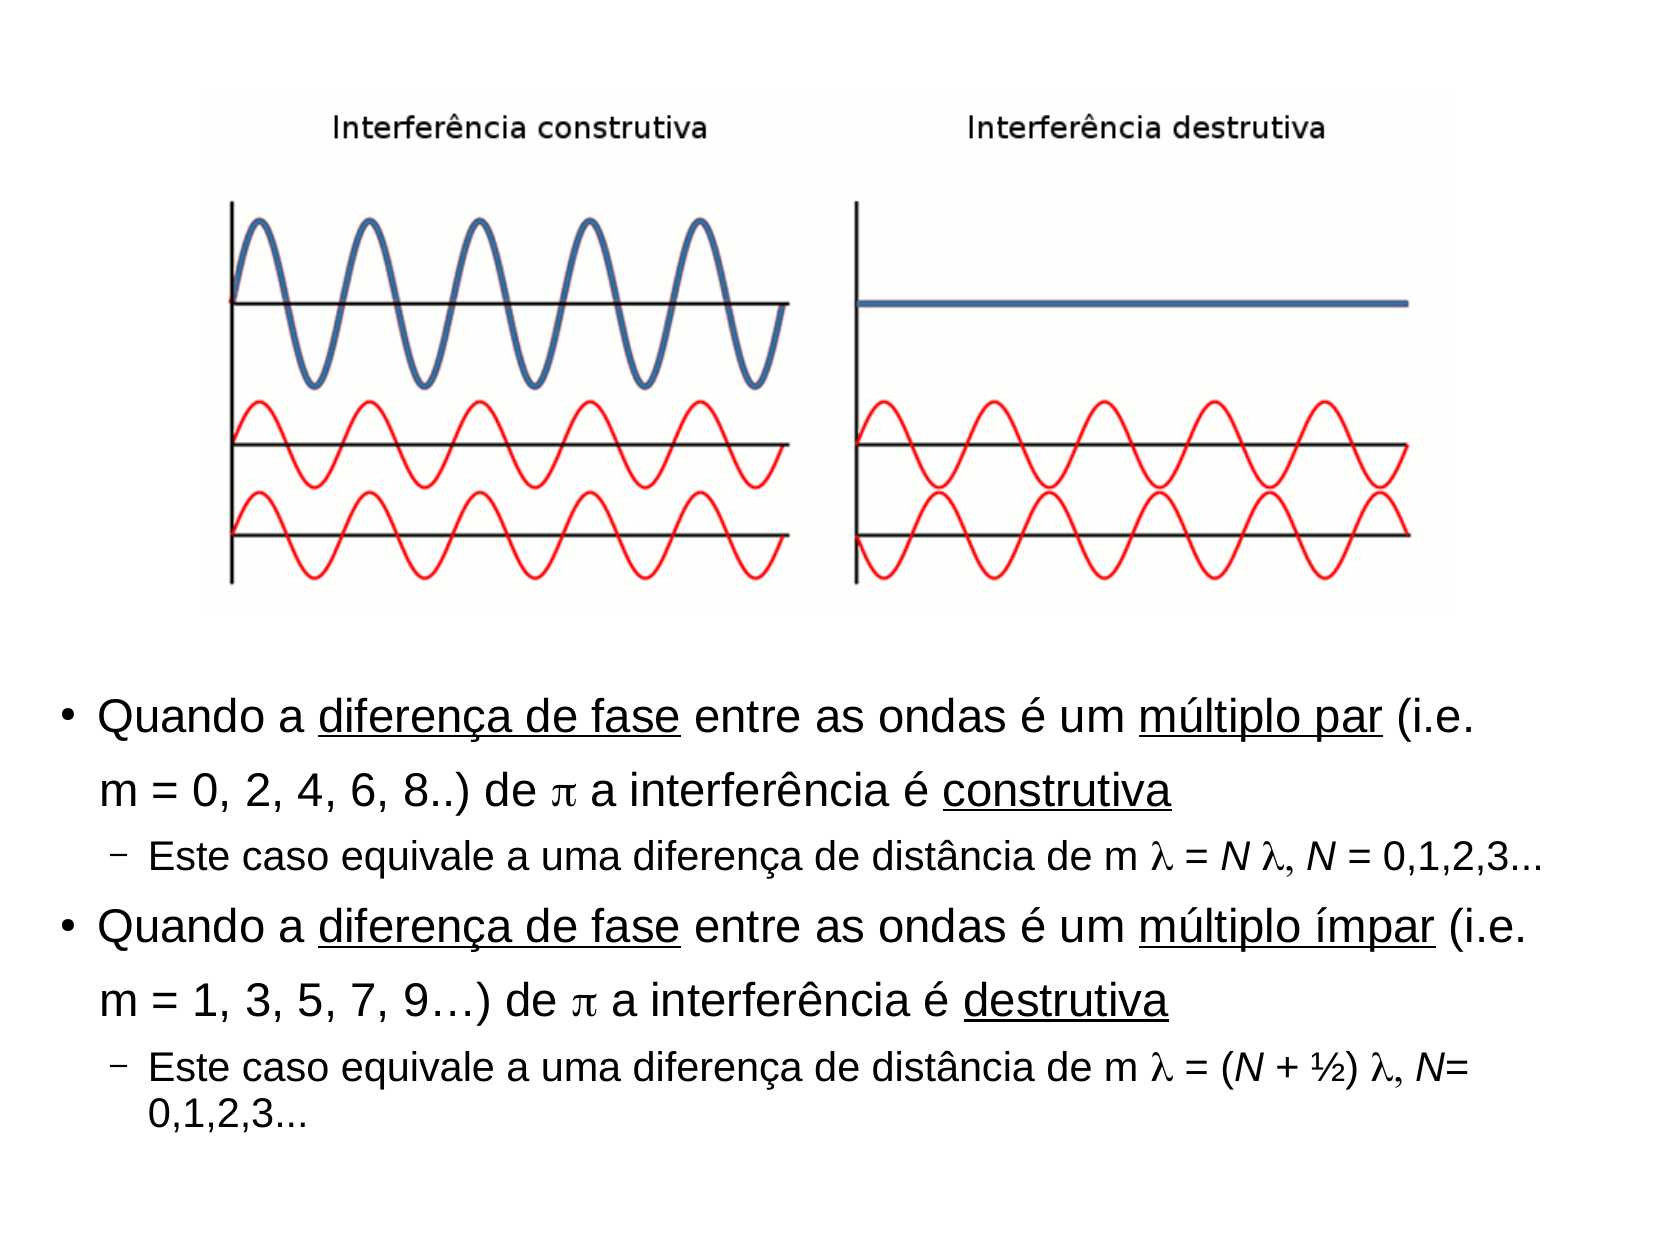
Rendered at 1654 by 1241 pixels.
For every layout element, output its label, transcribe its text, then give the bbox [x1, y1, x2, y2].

list Quando a diferença de fase entre as ondas é um múltiplo par (i.e. m = 0, 2, 4, 6, 8..) de p a interferência é construtiva Este caso equivale a uma diferença de distância de m l = N l, N = 0,1,2,3... Quando a diferença de fase entre as ondas é um múltiplo ímpar (i.e. m = 1, 3, 5, 7, 9…) de p a interferência é destrutiva Este caso equivale a uma diferença de distância de m l = (N + ½) l, N= 0,1,2,3... [47, 689, 1583, 1146]
picture [200, 94, 1450, 610]
